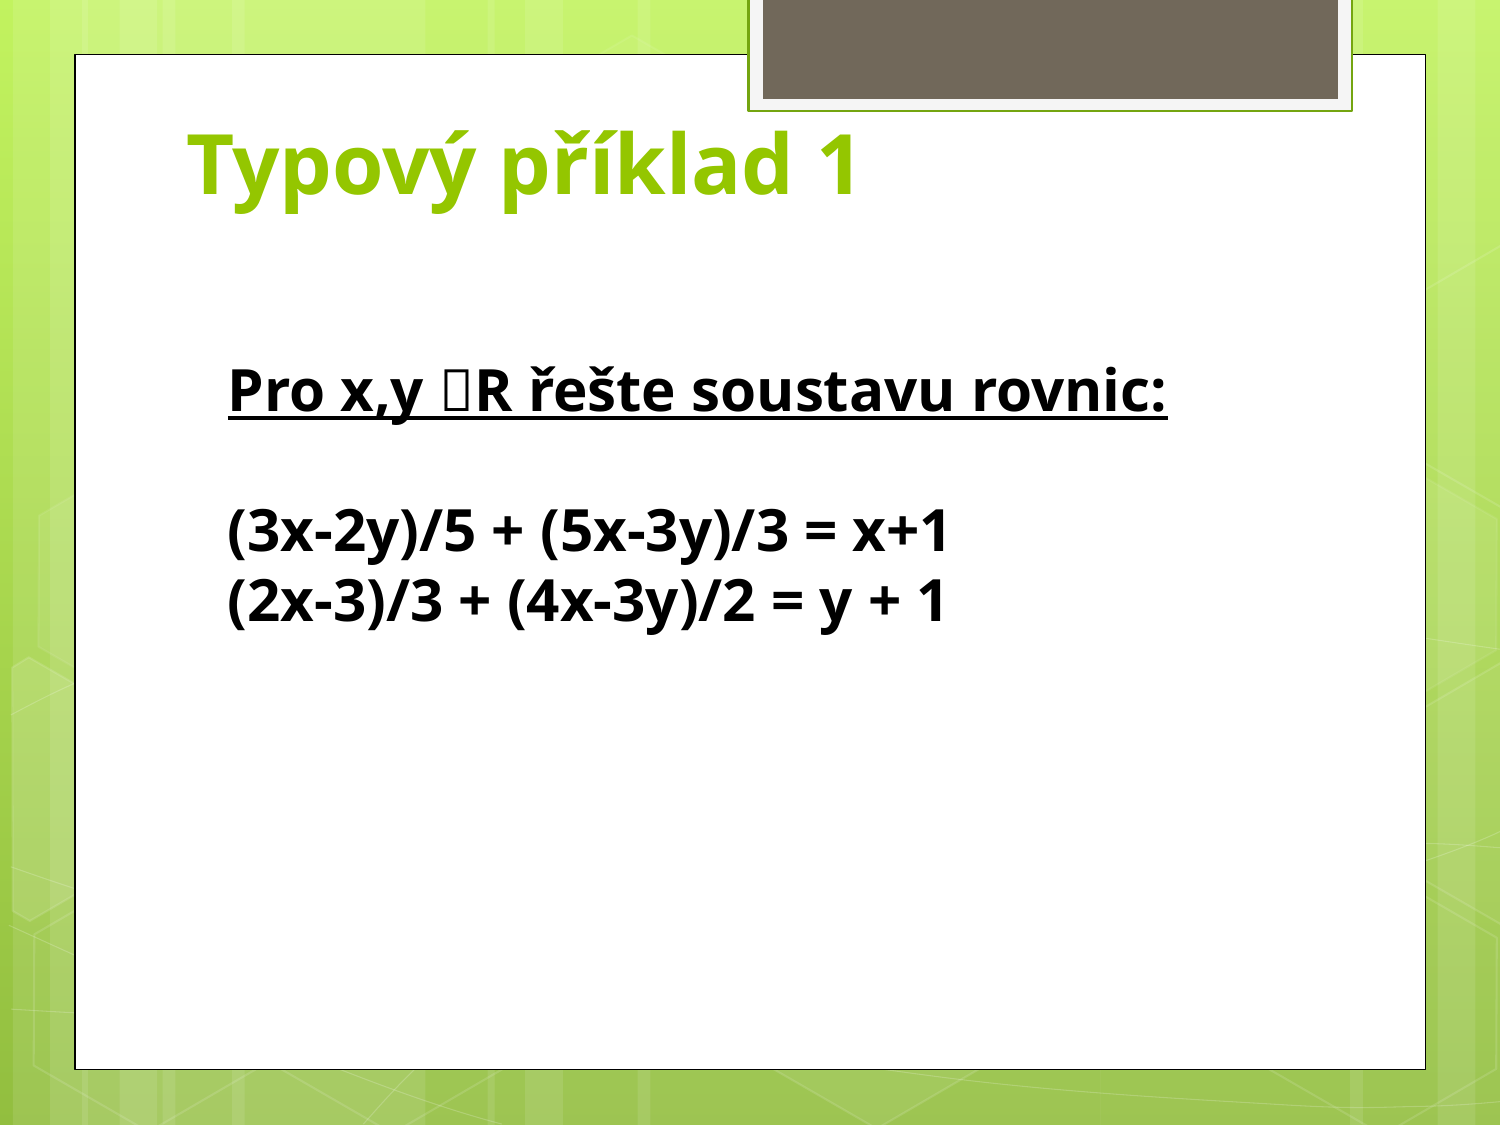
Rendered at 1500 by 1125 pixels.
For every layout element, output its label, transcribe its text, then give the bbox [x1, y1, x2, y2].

text_box Pro x,y R řešte soustavu rovnic: (3x-2y)/5 + (5x-3y)/3 = x+1 (2x-3)/3 + (4x-3y)/2 = y + 1 [213, 345, 1217, 640]
title Typový příklad 1 [171, 30, 1415, 219]
